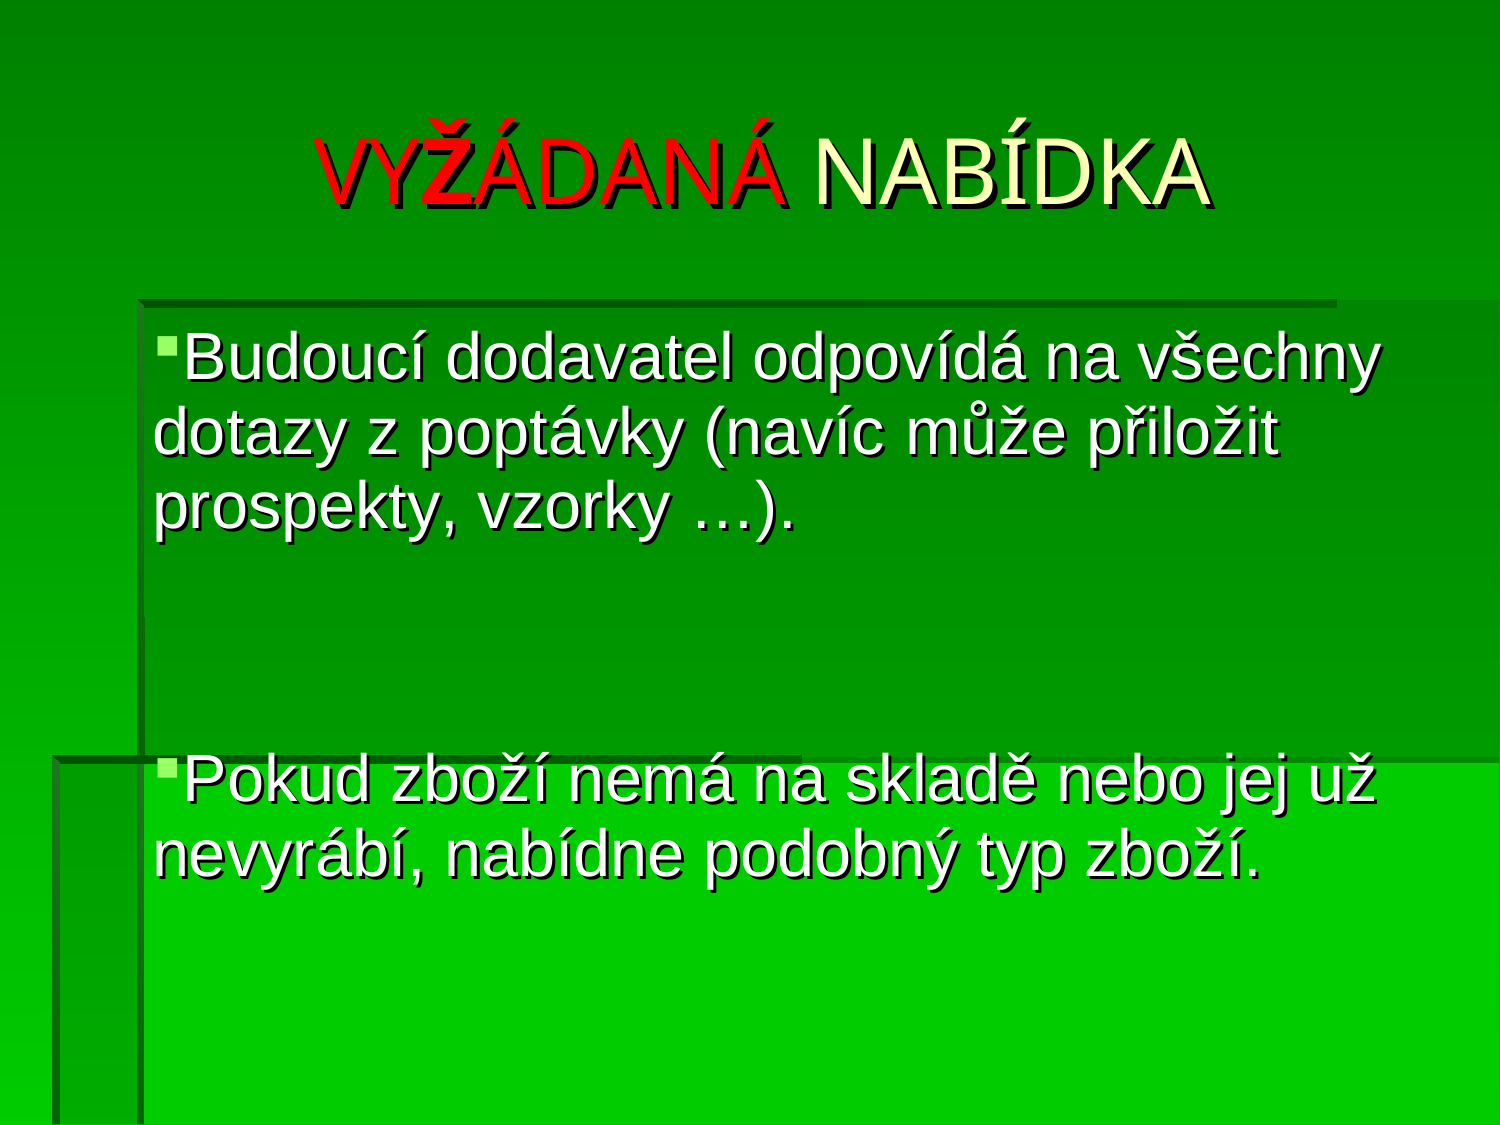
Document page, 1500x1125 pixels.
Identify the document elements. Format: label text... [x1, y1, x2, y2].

list Budoucí dodavatel odpovídá na všechny dotazy z poptávky (navíc může přiložit prospekty, vzorky …). Pokud zboží nemá na skladě nebo jej už nevyrábí, nabídne podobný typ zboží. [137, 312, 1451, 1000]
title VYŽÁDANÁ NABÍDKA [75, 40, 1451, 276]
